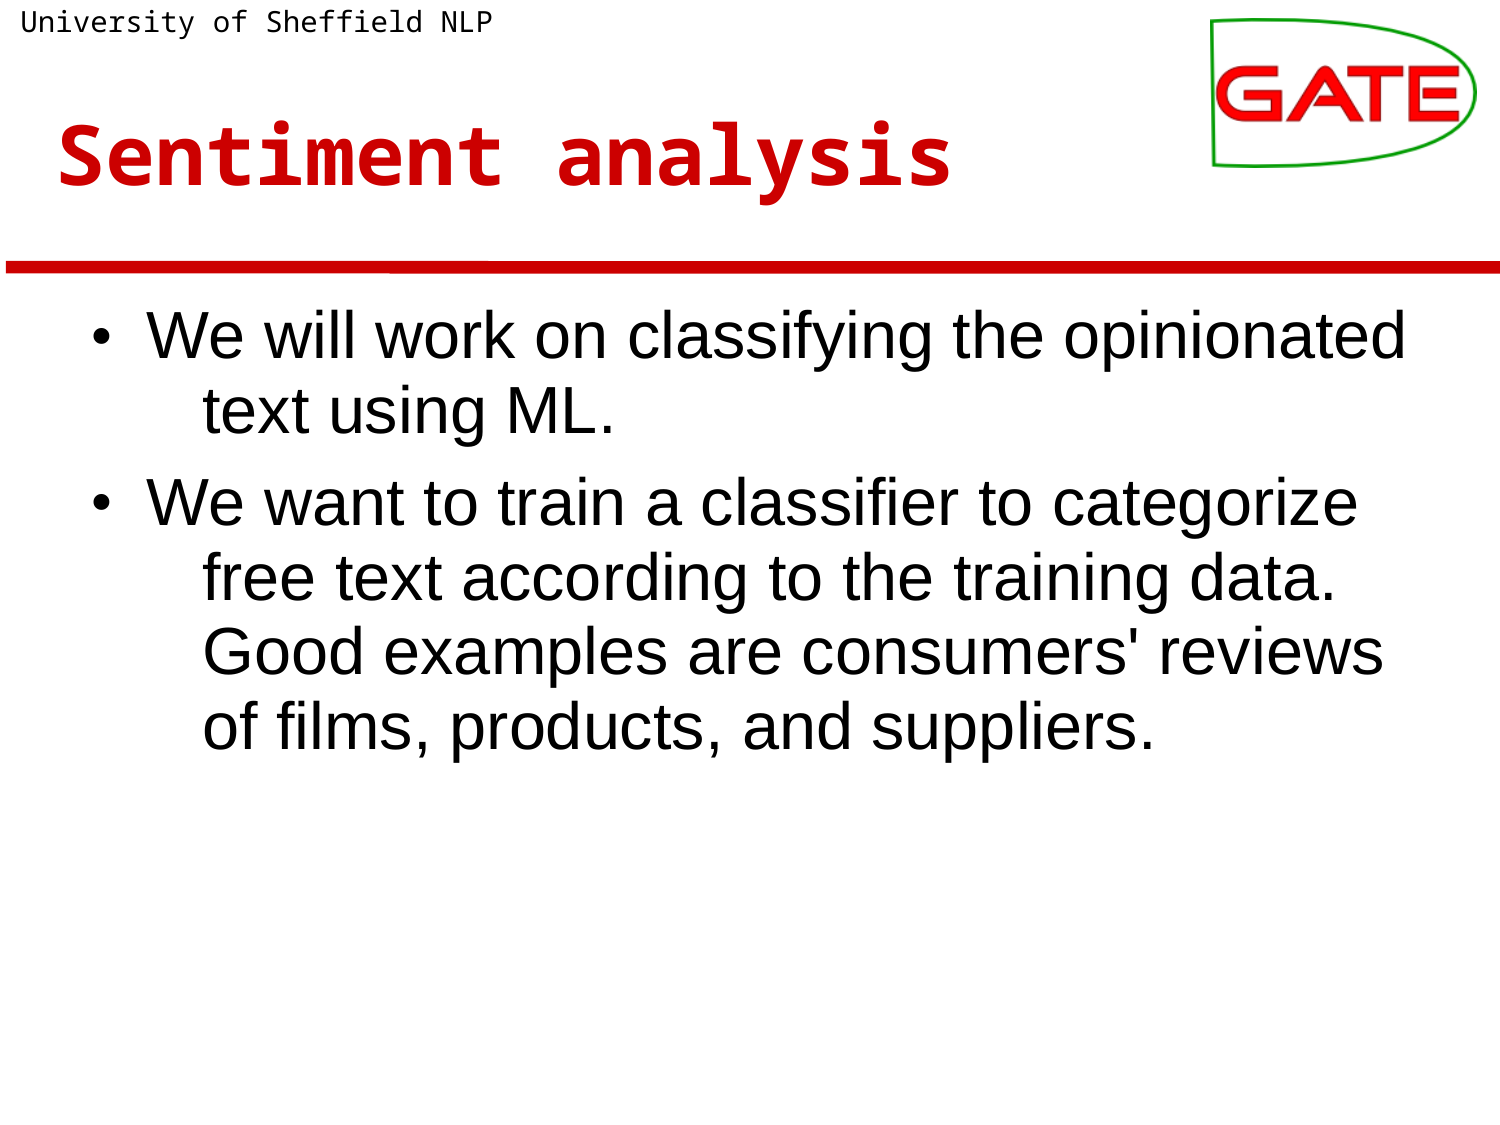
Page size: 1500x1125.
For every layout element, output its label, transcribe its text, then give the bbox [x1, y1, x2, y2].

title Sentiment analysis [41, 30, 1391, 277]
list We will work on classifying the opinionated text using ML. We want to train a classifier to categorize free text according to the training data. Good examples are consumers' reviews of films, products, and suppliers. [75, 290, 1425, 1020]
picture [1210, 18, 1477, 168]
